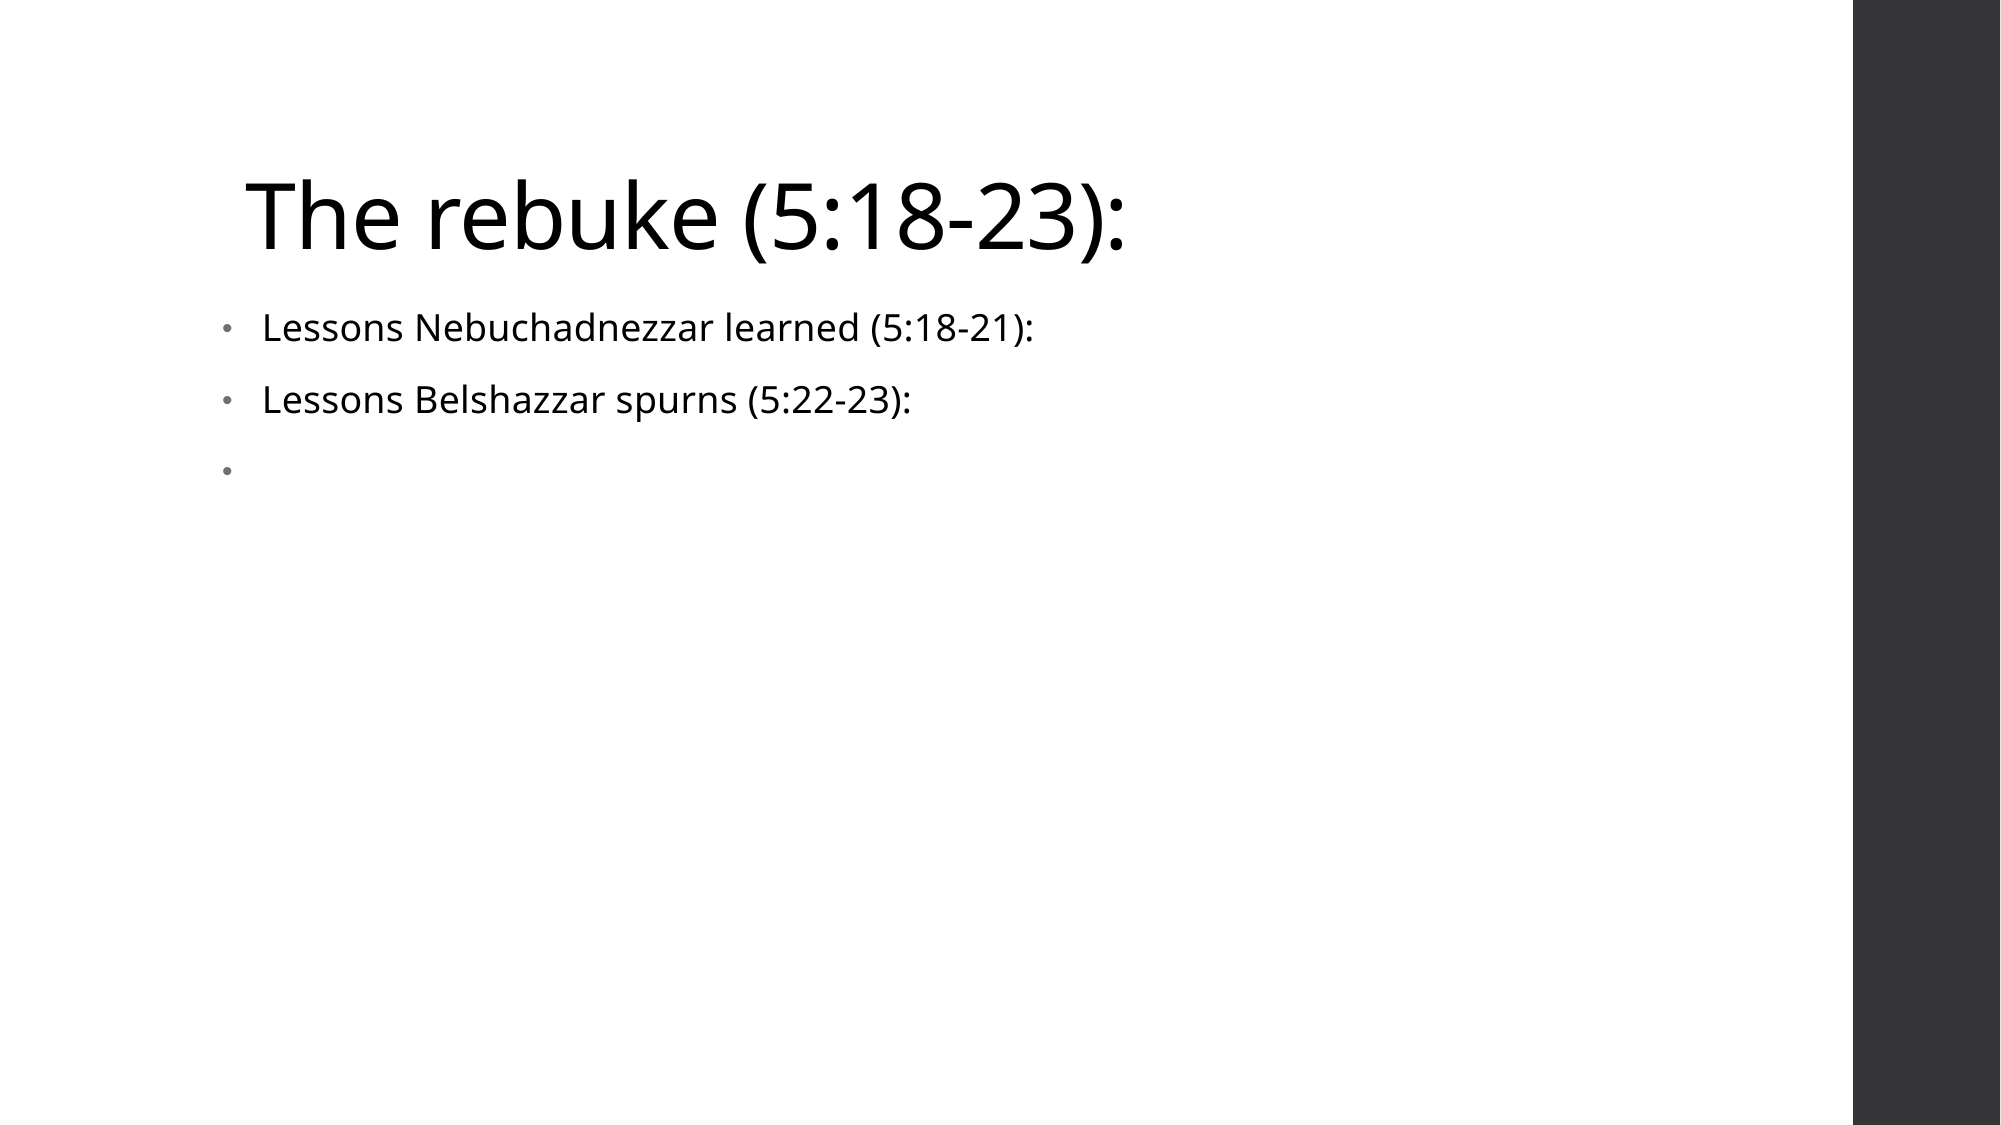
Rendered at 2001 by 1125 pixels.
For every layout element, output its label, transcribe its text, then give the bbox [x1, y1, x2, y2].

list Lessons Nebuchadnezzar learned (5:18-21): Lessons Belshazzar spurns (5:22-23): [206, 299, 1617, 1014]
title The rebuke (5:18-23): [206, 60, 1797, 278]
